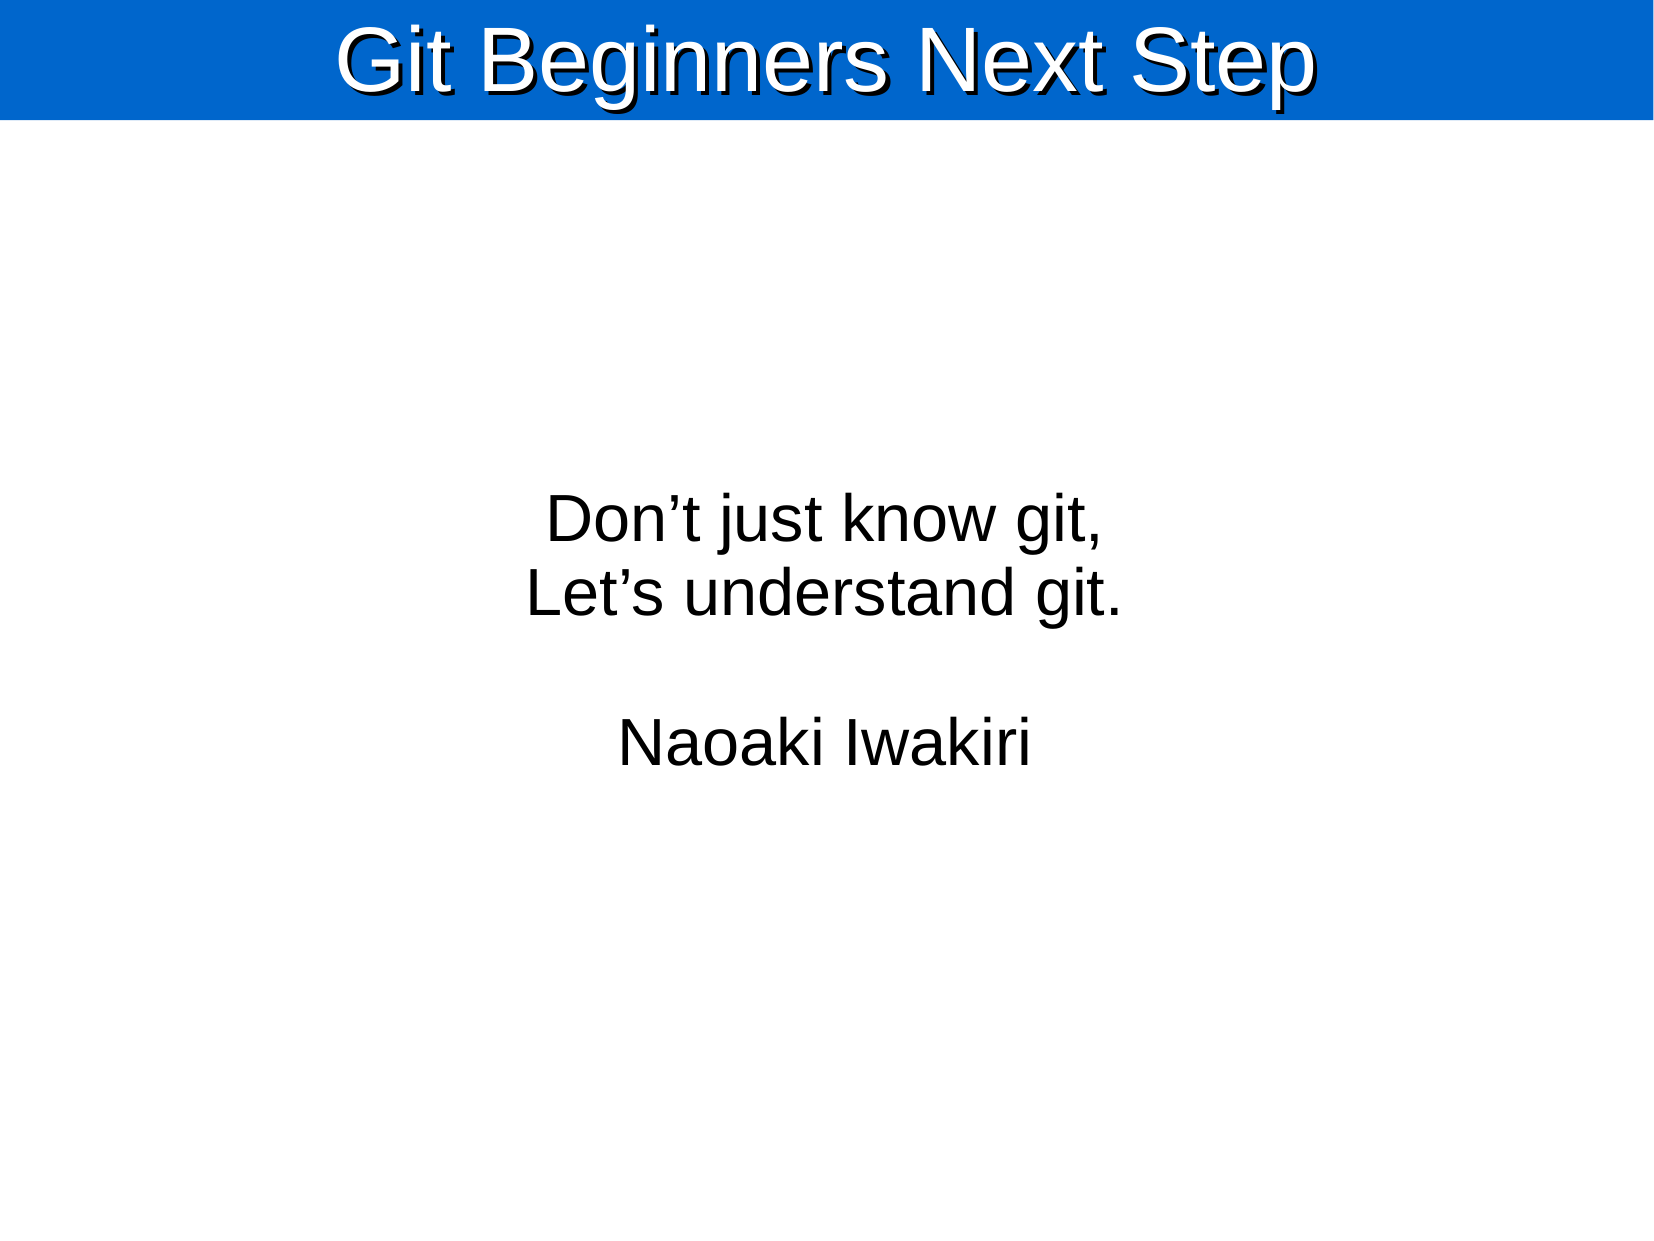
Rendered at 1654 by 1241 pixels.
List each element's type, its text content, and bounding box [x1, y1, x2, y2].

subtitle Don’t just know git, Let’s understand git. Naoaki Iwakiri [75, 165, 1576, 1096]
title Git Beginners Next Step [0, 0, 1654, 121]
